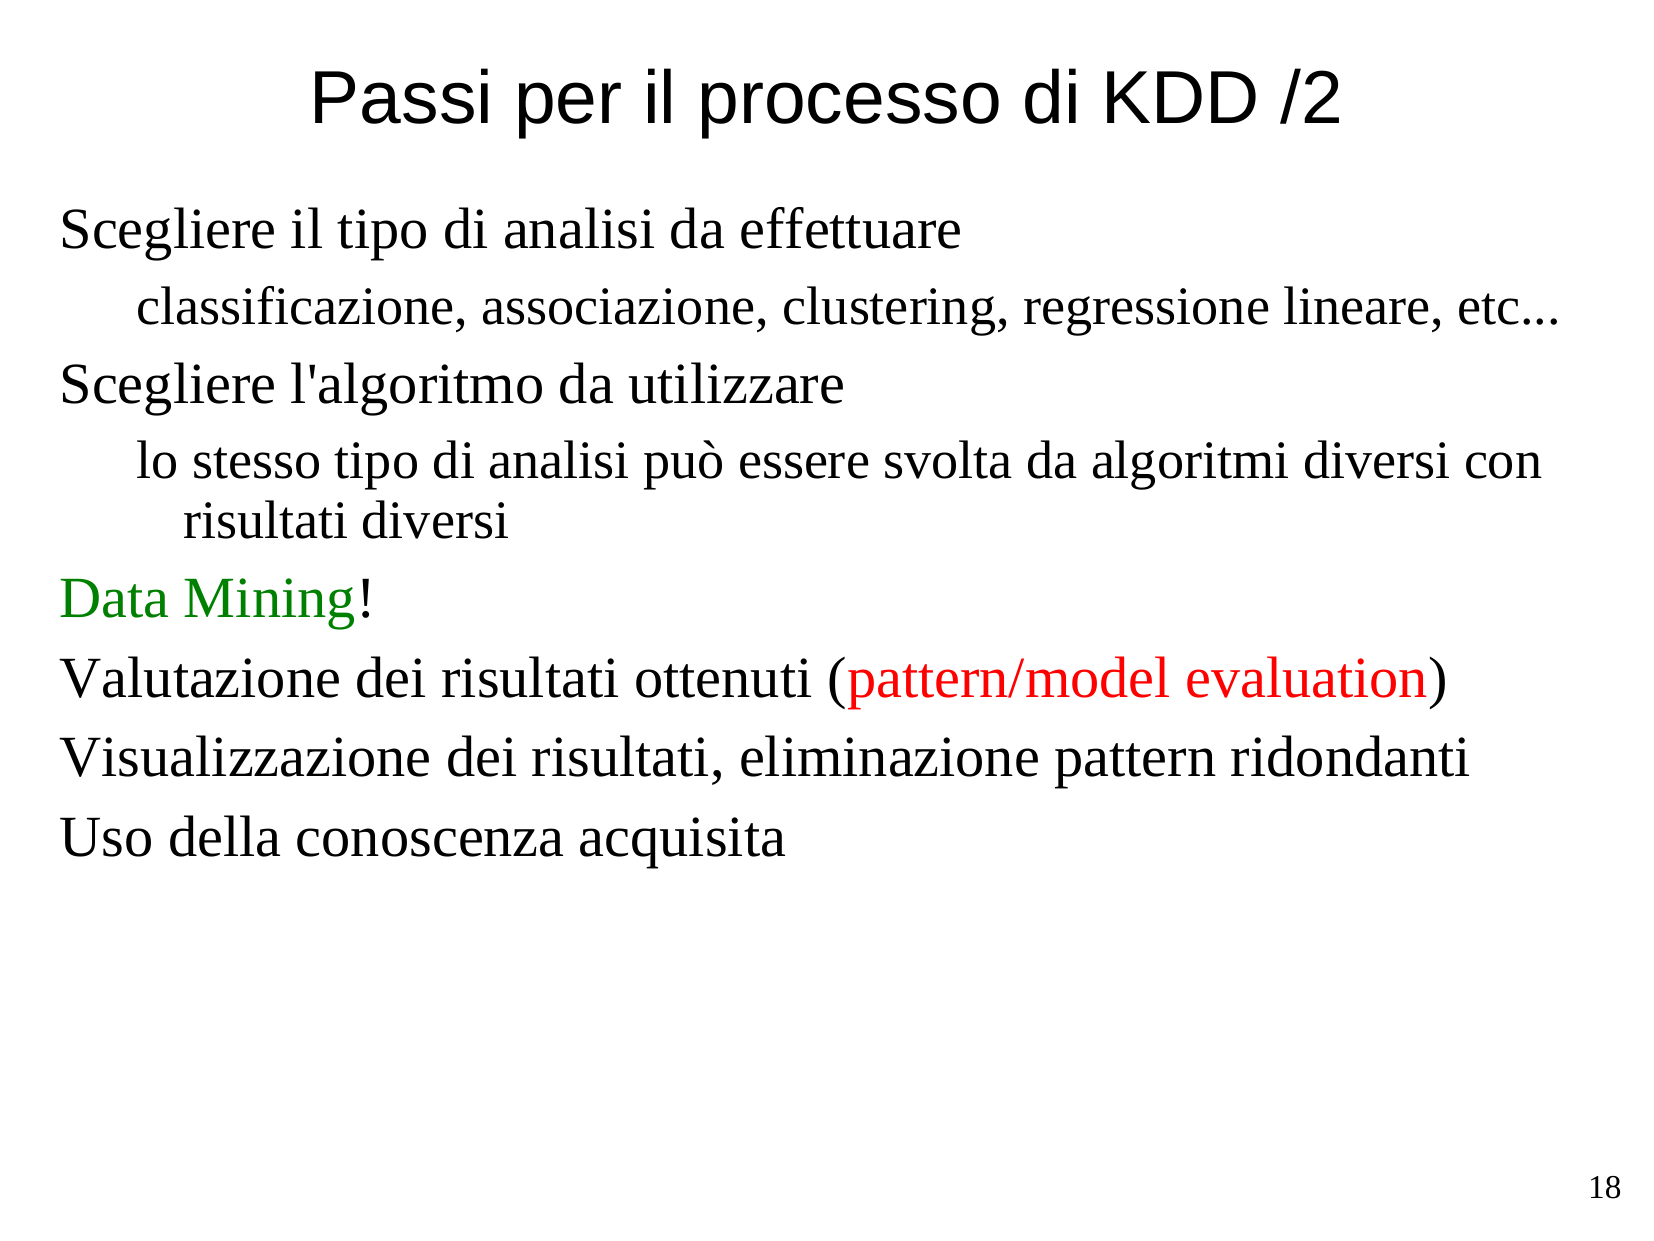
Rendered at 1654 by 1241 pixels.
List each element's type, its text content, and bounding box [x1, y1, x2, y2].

title Passi per il processo di KDD /2 [37, 30, 1617, 166]
list Scegliere il tipo di analisi da effettuare classificazione, associazione, clustering, regressione lineare, etc... Scegliere l'algoritmo da utilizzare lo stesso tipo di analisi può essere svolta da algoritmi diversi con risultati diversi Data Mining! Valutazione dei risultati ottenuti (pattern/model evaluation) Visualizzazione dei risultati, eliminazione pattern ridondanti Uso della conoscenza acquisita [42, 196, 1612, 1187]
